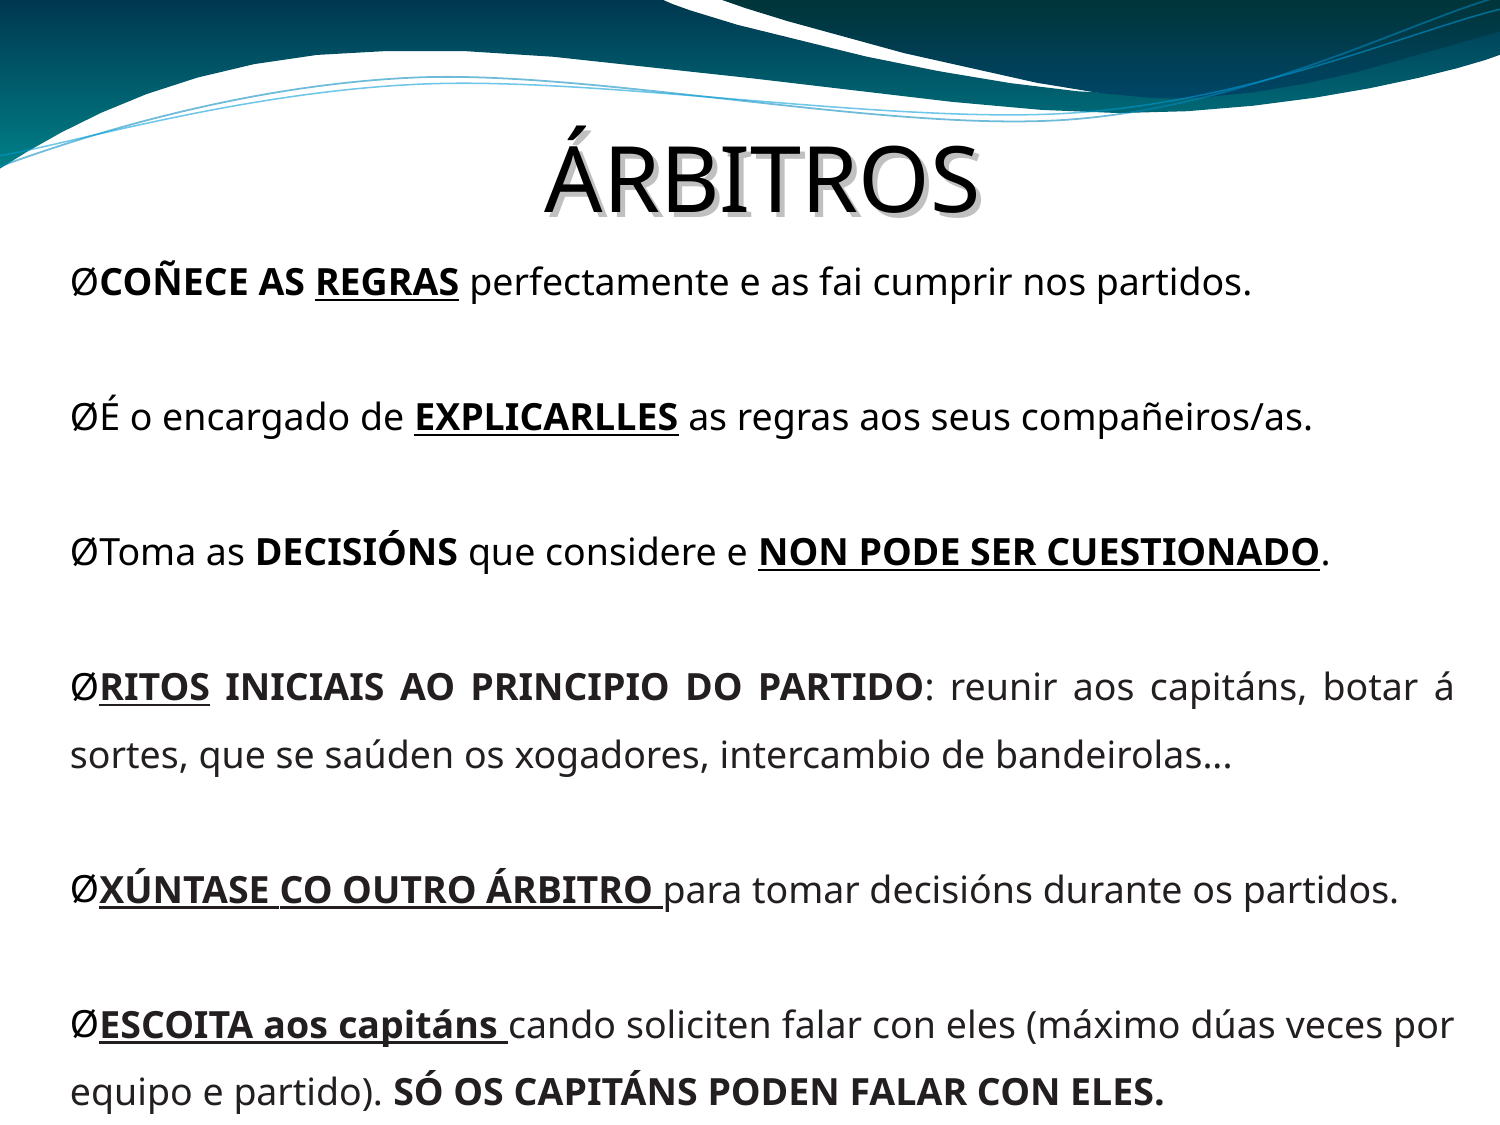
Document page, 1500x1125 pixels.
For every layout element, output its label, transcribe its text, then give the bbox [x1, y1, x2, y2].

text_box ÁRBITROS [473, 114, 1052, 228]
text_box COÑECE AS REGRAS perfectamente e as fai cumprir nos partidos. É o encargado de EXPLICARLLES as regras aos seus compañeiros/as. Toma as DECISIÓNS que considere e NON PODE SER CUESTIONADO. RITOS INICIAIS AO PRINCIPIO DO PARTIDO: reunir aos capitáns, botar á sortes, que se saúden os xogadores, intercambio de bandeirolas... XÚNTASE CO OUTRO ÁRBITRO para tomar decisións durante os partidos. ESCOITA aos capitáns cando soliciten falar con eles (máximo dúas veces por equipo e partido). SÓ OS CAPITÁNS PODEN FALAR CON ELES. [55, 228, 1470, 1121]
